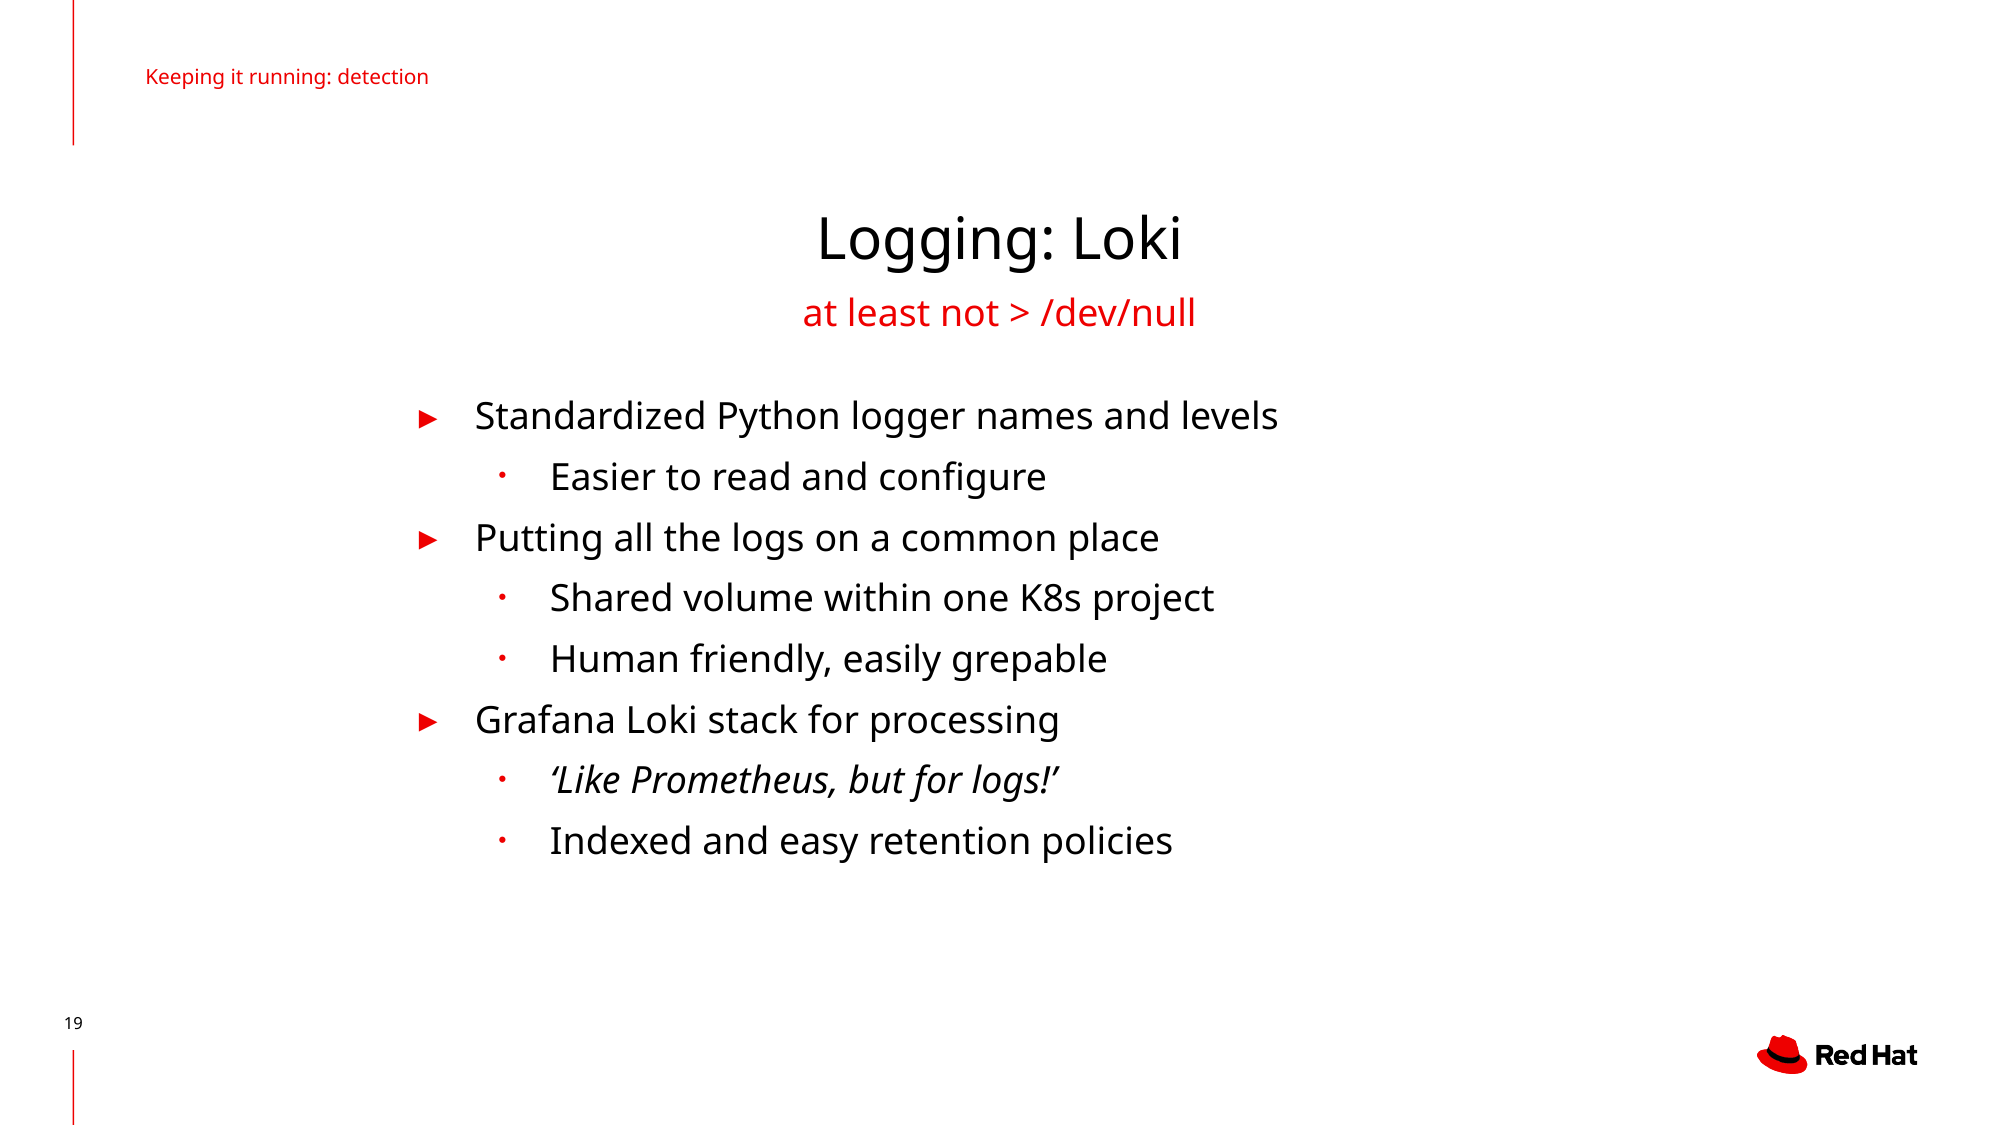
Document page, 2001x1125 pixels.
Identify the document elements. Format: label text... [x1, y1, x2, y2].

picture [1757, 1035, 1918, 1074]
title Logging: Loki [145, 180, 1855, 271]
list Standardized Python logger names and levels Easier to read and configure Putting all the logs on a common place Shared volume within one K8s project Human friendly, easily grepable Grafana Loki stack for processing ‘Like Prometheus, but for logs!’ Indexed and easy retention policies [399, 376, 1600, 979]
slide_number <number> [13, 1012, 134, 1036]
subtitle at least not > /dev/null [145, 271, 1855, 320]
subtitle Keeping it running: detection [73, 9, 919, 143]
